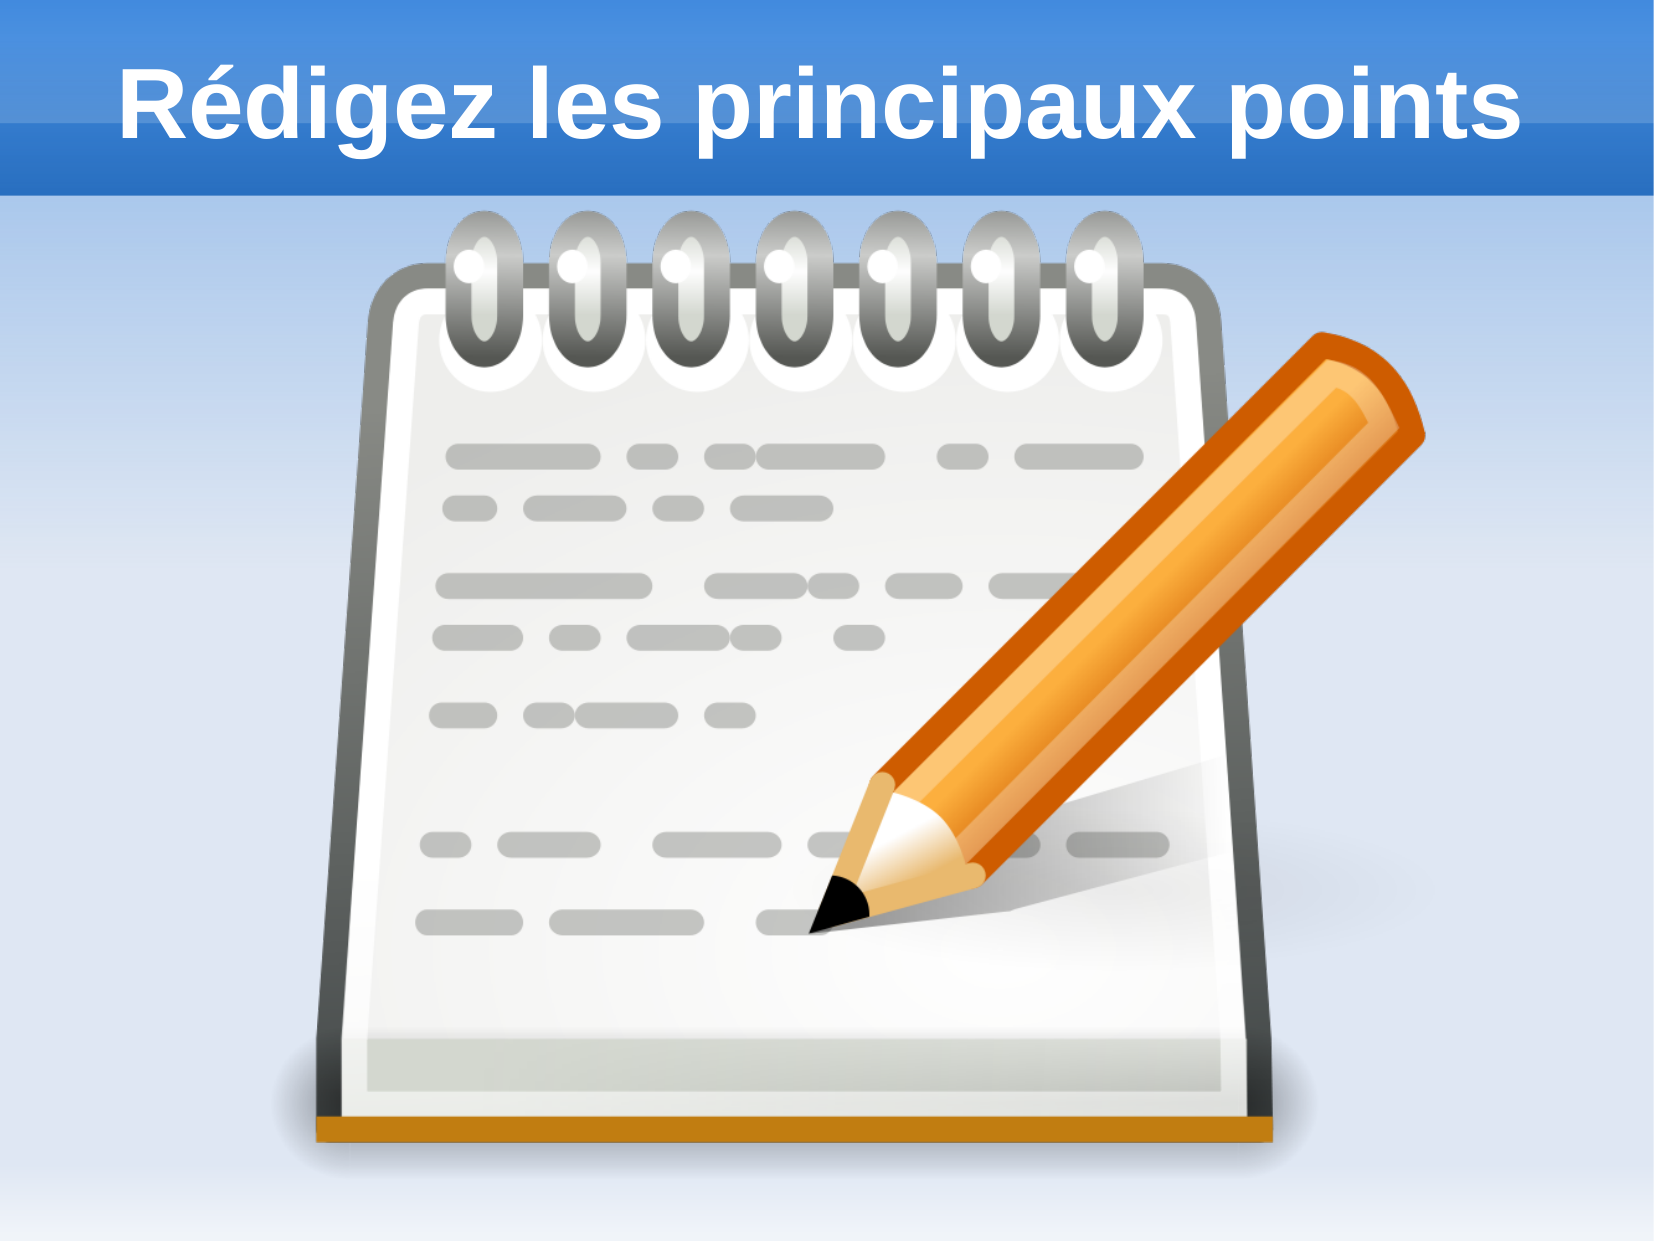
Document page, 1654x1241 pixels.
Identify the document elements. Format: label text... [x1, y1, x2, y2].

title Rédigez les principaux points [76, 0, 1565, 208]
picture [0, 0, 1654, 1241]
